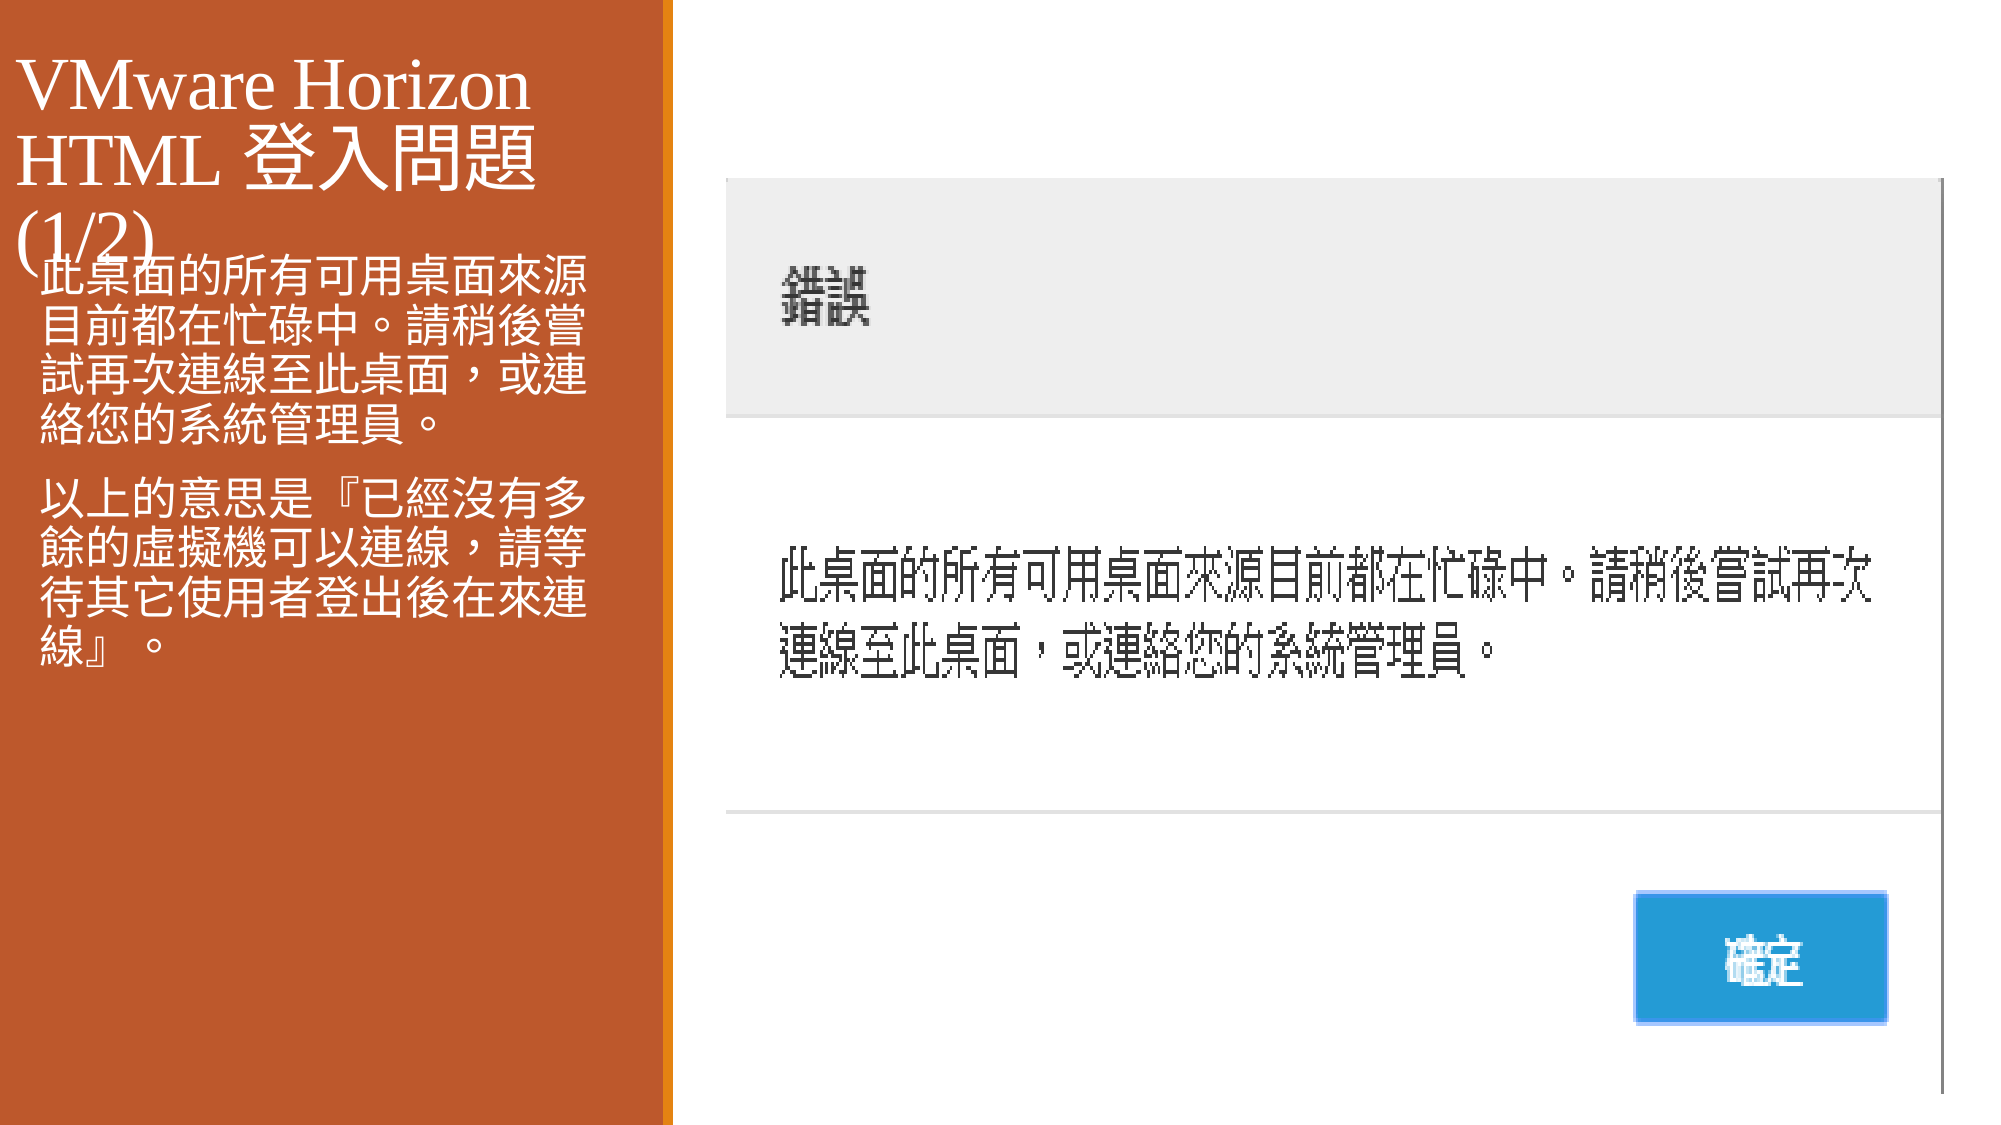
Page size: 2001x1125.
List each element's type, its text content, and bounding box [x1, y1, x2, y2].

list 此桌面的所有可用桌面來源目前都在忙碌中。請稍後嘗試再次連線至此桌面，或連絡您的系統管理員。 以上的意思是『已經沒有多餘的虛擬機可以連線，請等待其它使用者登出後在來連線』。 [24, 245, 638, 1006]
picture [726, 178, 1944, 1094]
title VMware Horizon HTML登入問題(1/2) [0, 40, 653, 217]
